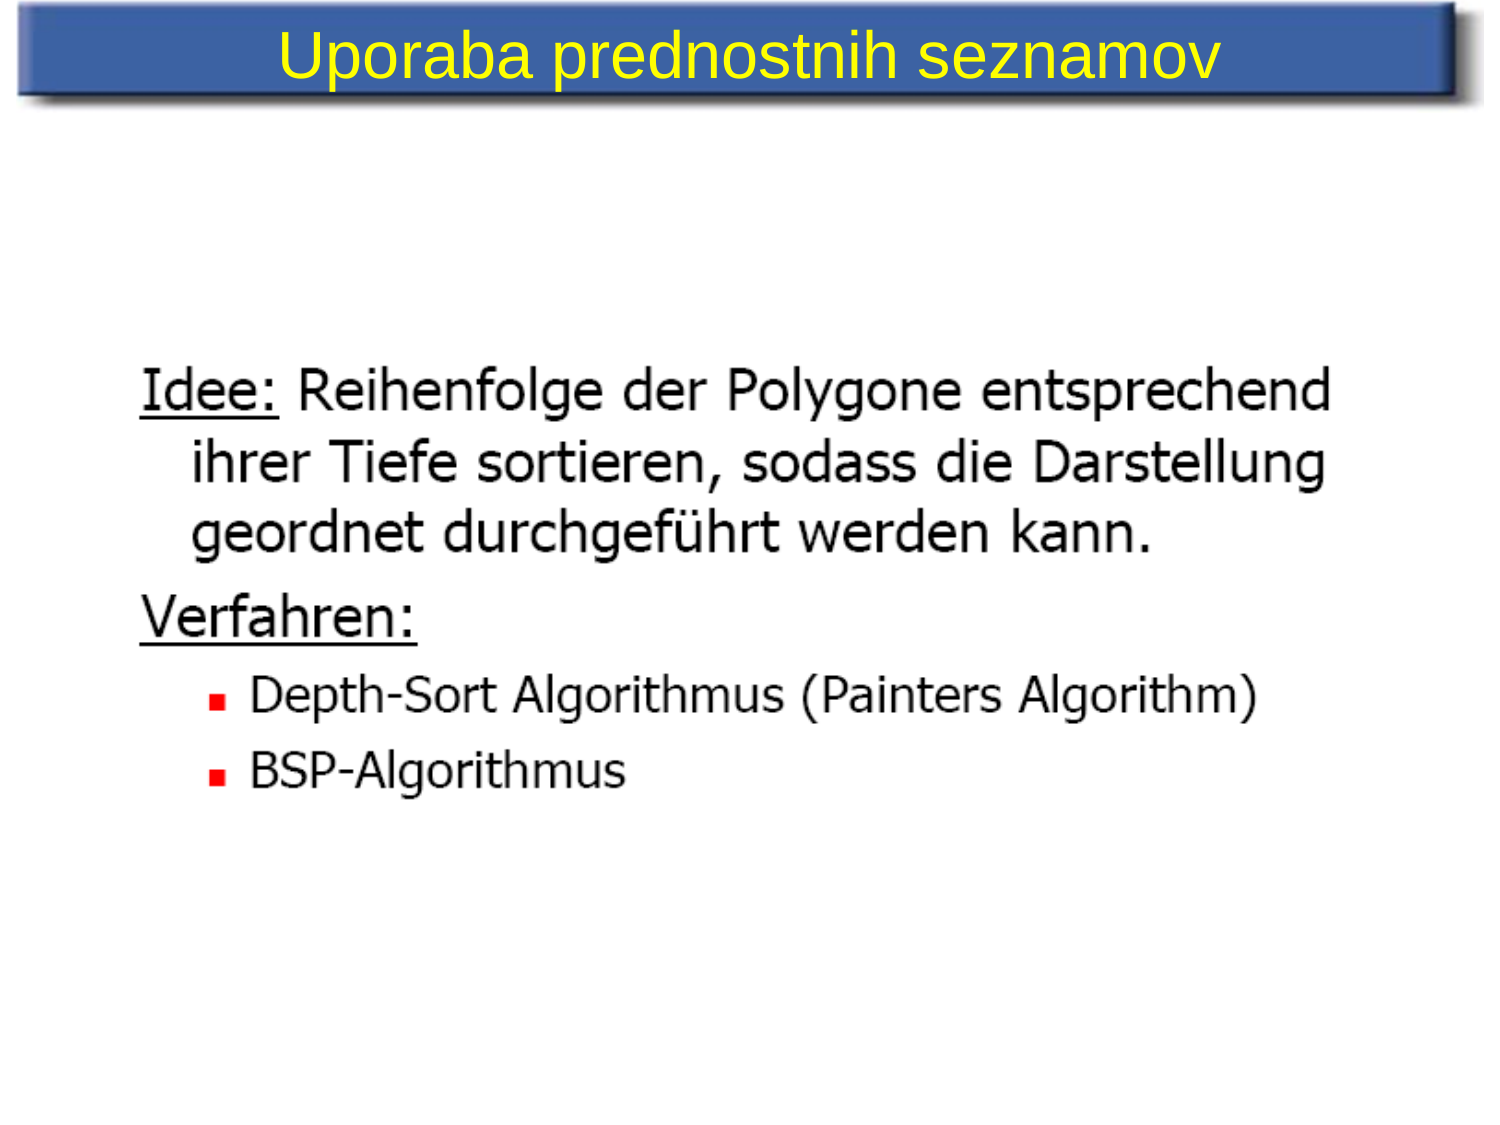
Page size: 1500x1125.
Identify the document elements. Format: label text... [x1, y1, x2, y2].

picture [101, 302, 1399, 910]
title Uporaba prednostnih seznamov [75, 0, 1426, 104]
picture [16, 0, 1484, 113]
